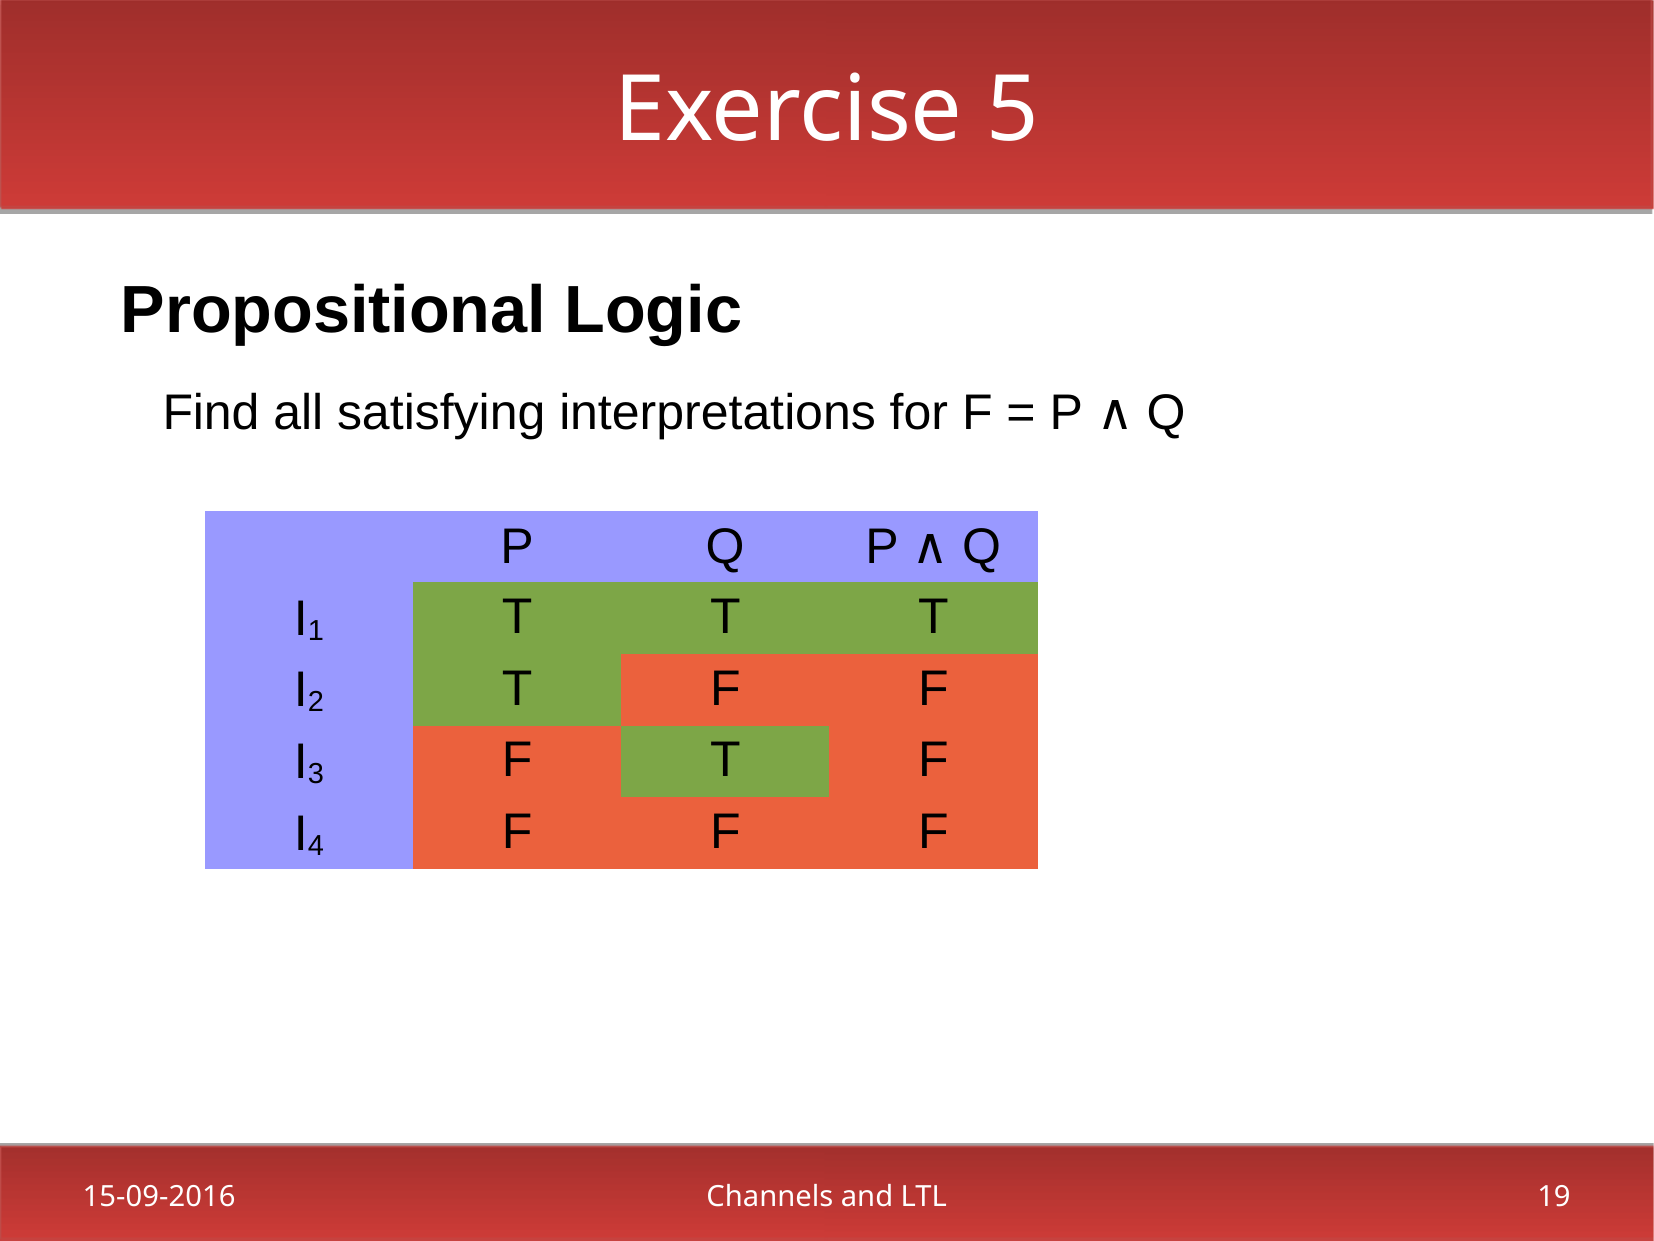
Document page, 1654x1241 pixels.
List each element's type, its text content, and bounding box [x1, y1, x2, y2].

table_cell T [829, 582, 1038, 654]
table_cell T [621, 726, 829, 797]
text_box Find all satisfying interpretations for F = P ∧ Q [147, 377, 1202, 448]
table_cell I1 [205, 582, 413, 654]
table_header P ∧ Q [829, 511, 1038, 582]
table_cell F [829, 654, 1038, 726]
picture [0, 0, 1654, 214]
table_cell I2 [205, 654, 413, 726]
table_header P [413, 511, 621, 582]
table_cell I4 [205, 797, 413, 869]
table_cell T [413, 654, 621, 726]
table_cell F [413, 726, 621, 797]
title Exercise 5 [59, 31, 1595, 178]
table_cell F [621, 654, 829, 726]
text_box Propositional Logic [105, 264, 759, 354]
table_header Q [621, 511, 829, 582]
table_cell I3 [205, 726, 413, 797]
table_cell F [621, 797, 829, 869]
picture [0, 1143, 1654, 1241]
table_header [205, 511, 413, 582]
table_cell T [621, 582, 829, 654]
table_cell F [829, 726, 1038, 797]
table_cell T [413, 582, 621, 654]
table_cell F [829, 797, 1038, 869]
table_cell F [413, 797, 621, 869]
